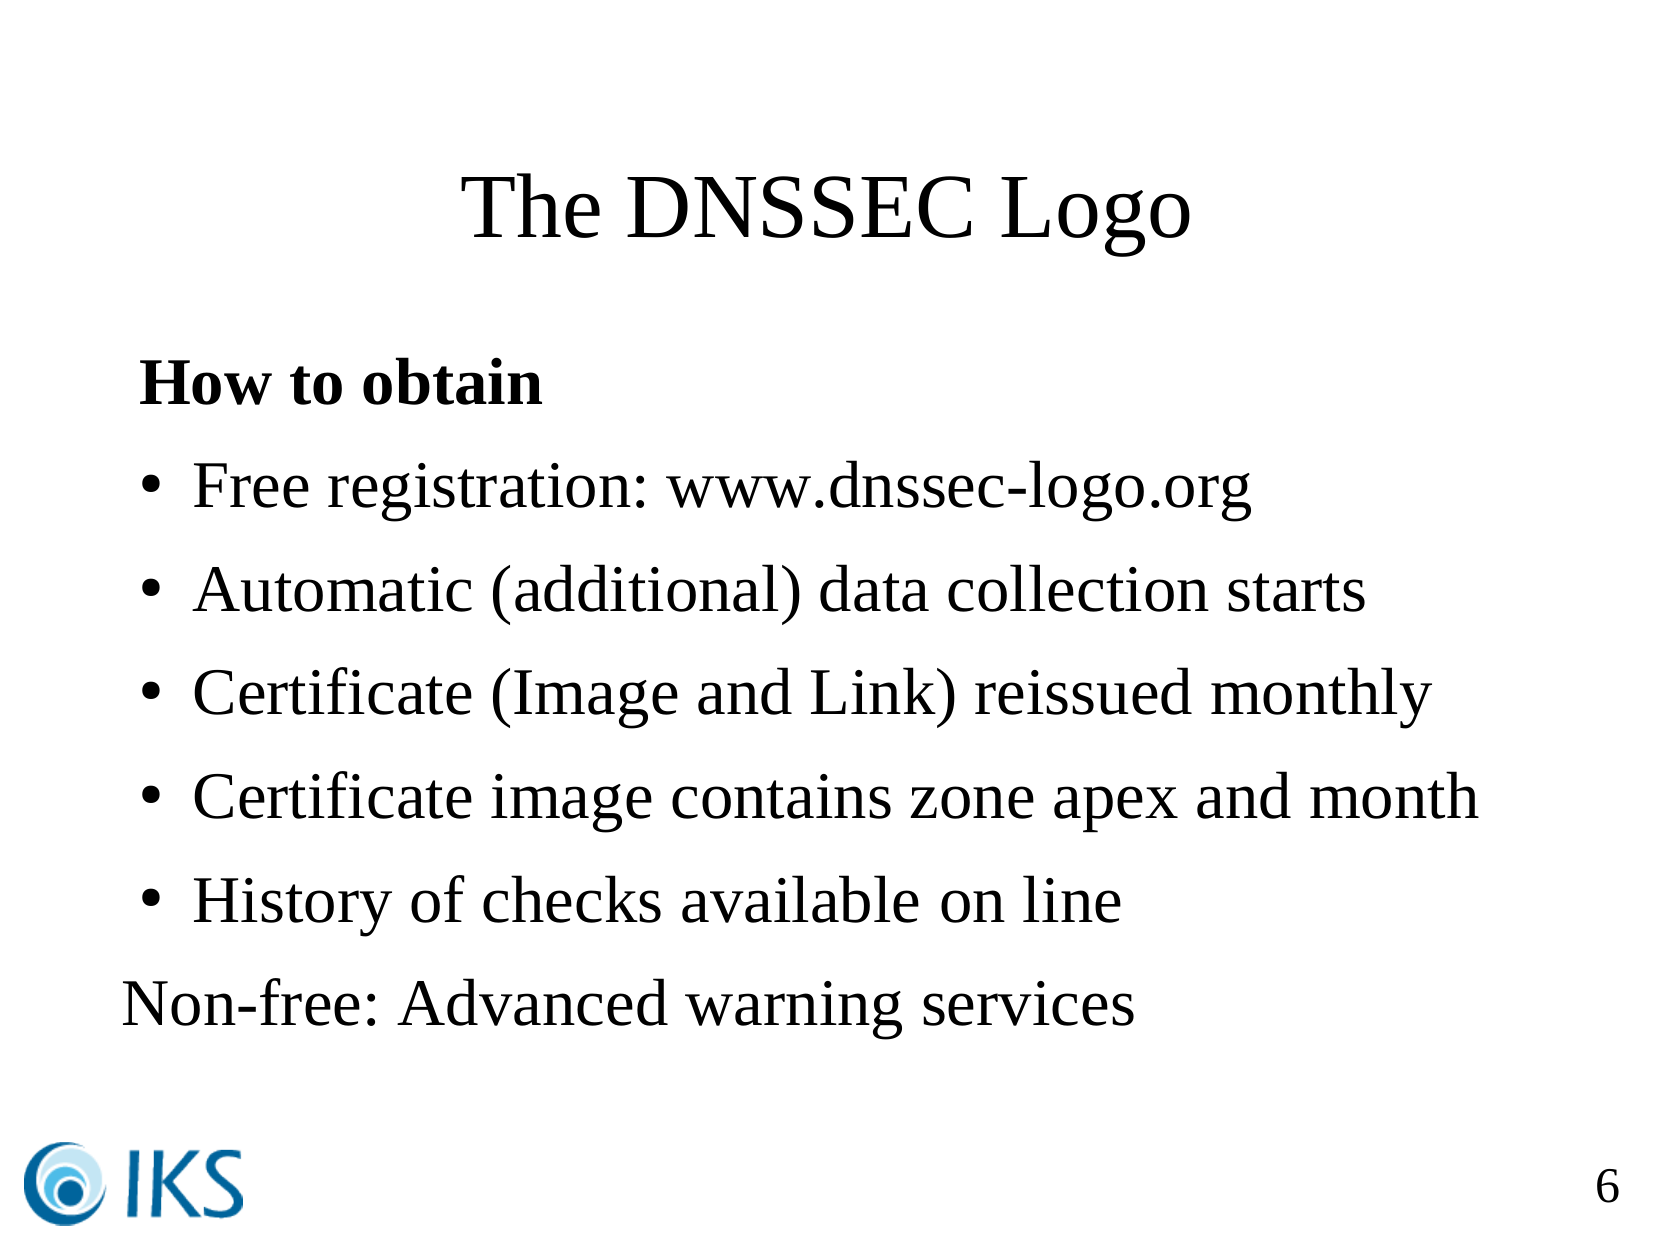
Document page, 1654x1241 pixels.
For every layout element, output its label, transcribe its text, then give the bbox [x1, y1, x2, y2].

list How to obtain Free registration: www.dnssec-logo.org Automatic (additional) data collection starts Certificate (Image and Link) reissued monthly Certificate image contains zone apex and month History of checks available on line Non-free: Advanced warning services [121, 344, 1534, 1127]
picture [24, 1142, 243, 1226]
title The DNSSEC Logo [121, 102, 1534, 311]
